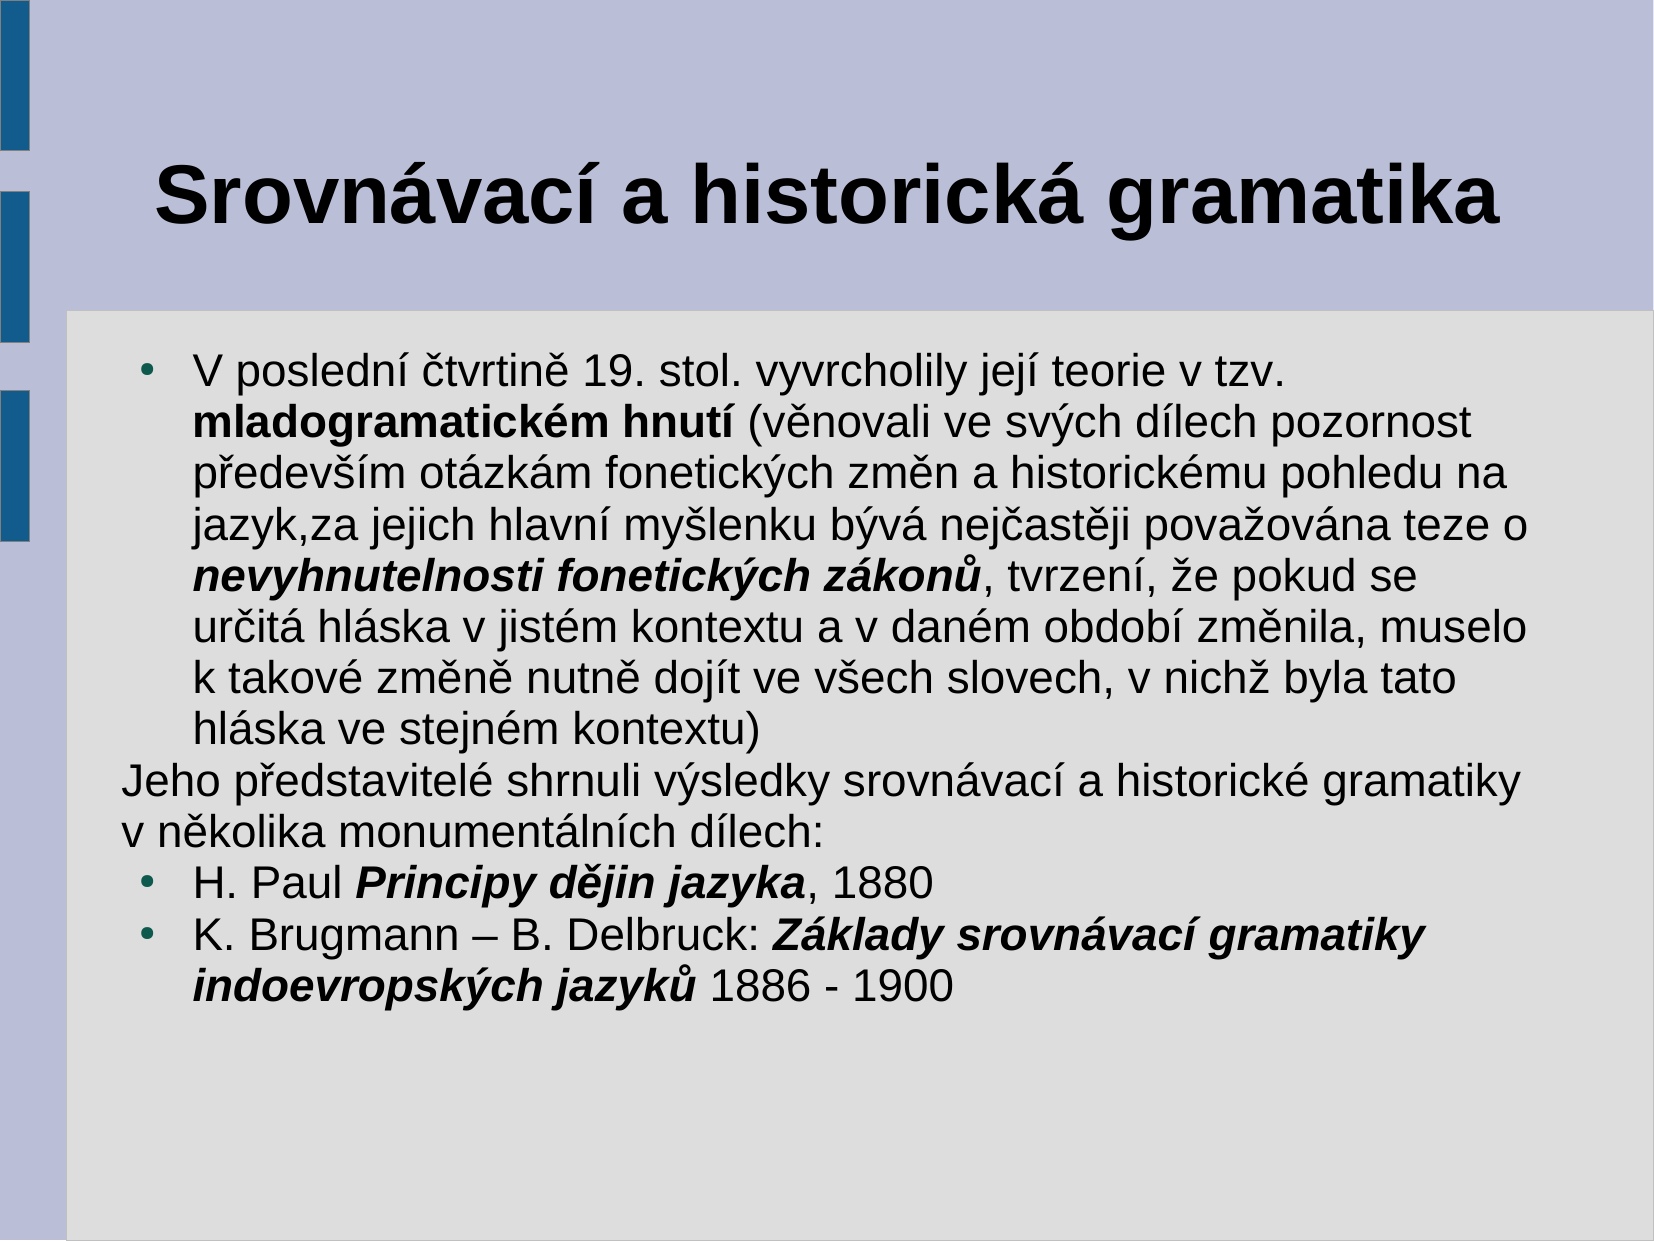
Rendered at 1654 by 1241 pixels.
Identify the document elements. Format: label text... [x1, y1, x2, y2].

title Srovnávací a historická gramatika [121, 91, 1534, 299]
list V poslední čtvrtině 19. stol. vyvrcholily její teorie v tzv. mladogramatickém hnutí (věnovali ve svých dílech pozornost především otázkám fonetických změn a historickému pohledu na jazyk,za jejich hlavní myšlenku bývá nejčastěji považována teze o nevyhnutelnosti fonetických zákonů, tvrzení, že pokud se určitá hláska v jistém kontextu a v daném období změnila, muselo k takové změně nutně dojít ve všech slovech, v nichž byla tato hláska ve stejném kontextu) Jeho představitelé shrnuli výsledky srovnávací a historické gramatiky v několika monumentálních dílech: H. Paul Principy dějin jazyka, 1880 K. Brugmann – B. Delbruck: Základy srovnávací gramatiky indoevropských jazyků 1886 - 1900 [121, 344, 1534, 1127]
